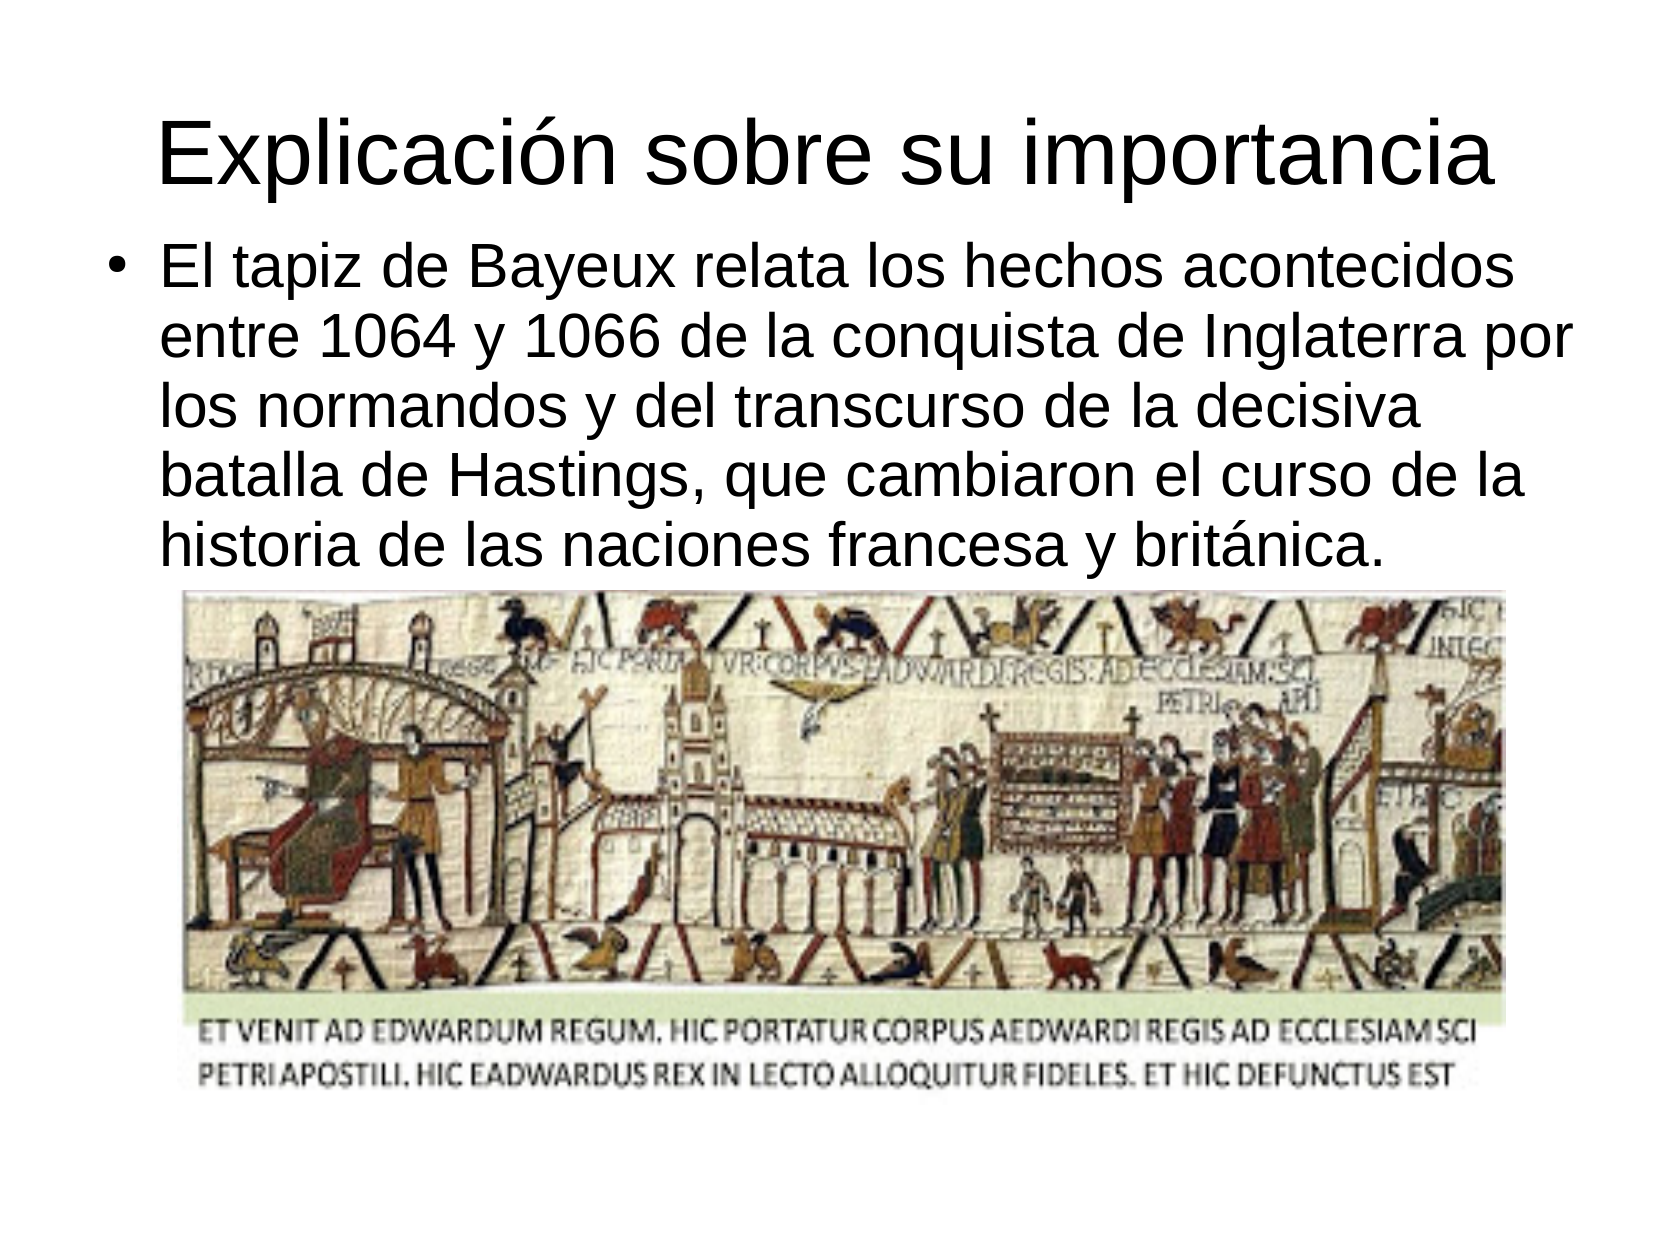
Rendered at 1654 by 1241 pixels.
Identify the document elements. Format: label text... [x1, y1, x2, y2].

title Explicación sobre su importancia [82, 56, 1571, 250]
picture [177, 590, 1506, 1105]
list El tapiz de Bayeux relata los hechos acontecidos entre 1064 y 1066 de la conquista de Inglaterra por los normandos y del transcurso de la decisiva batalla de Hastings, que cambiaron el curso de la historia de las naciones francesa y británica. [88, 231, 1625, 591]
